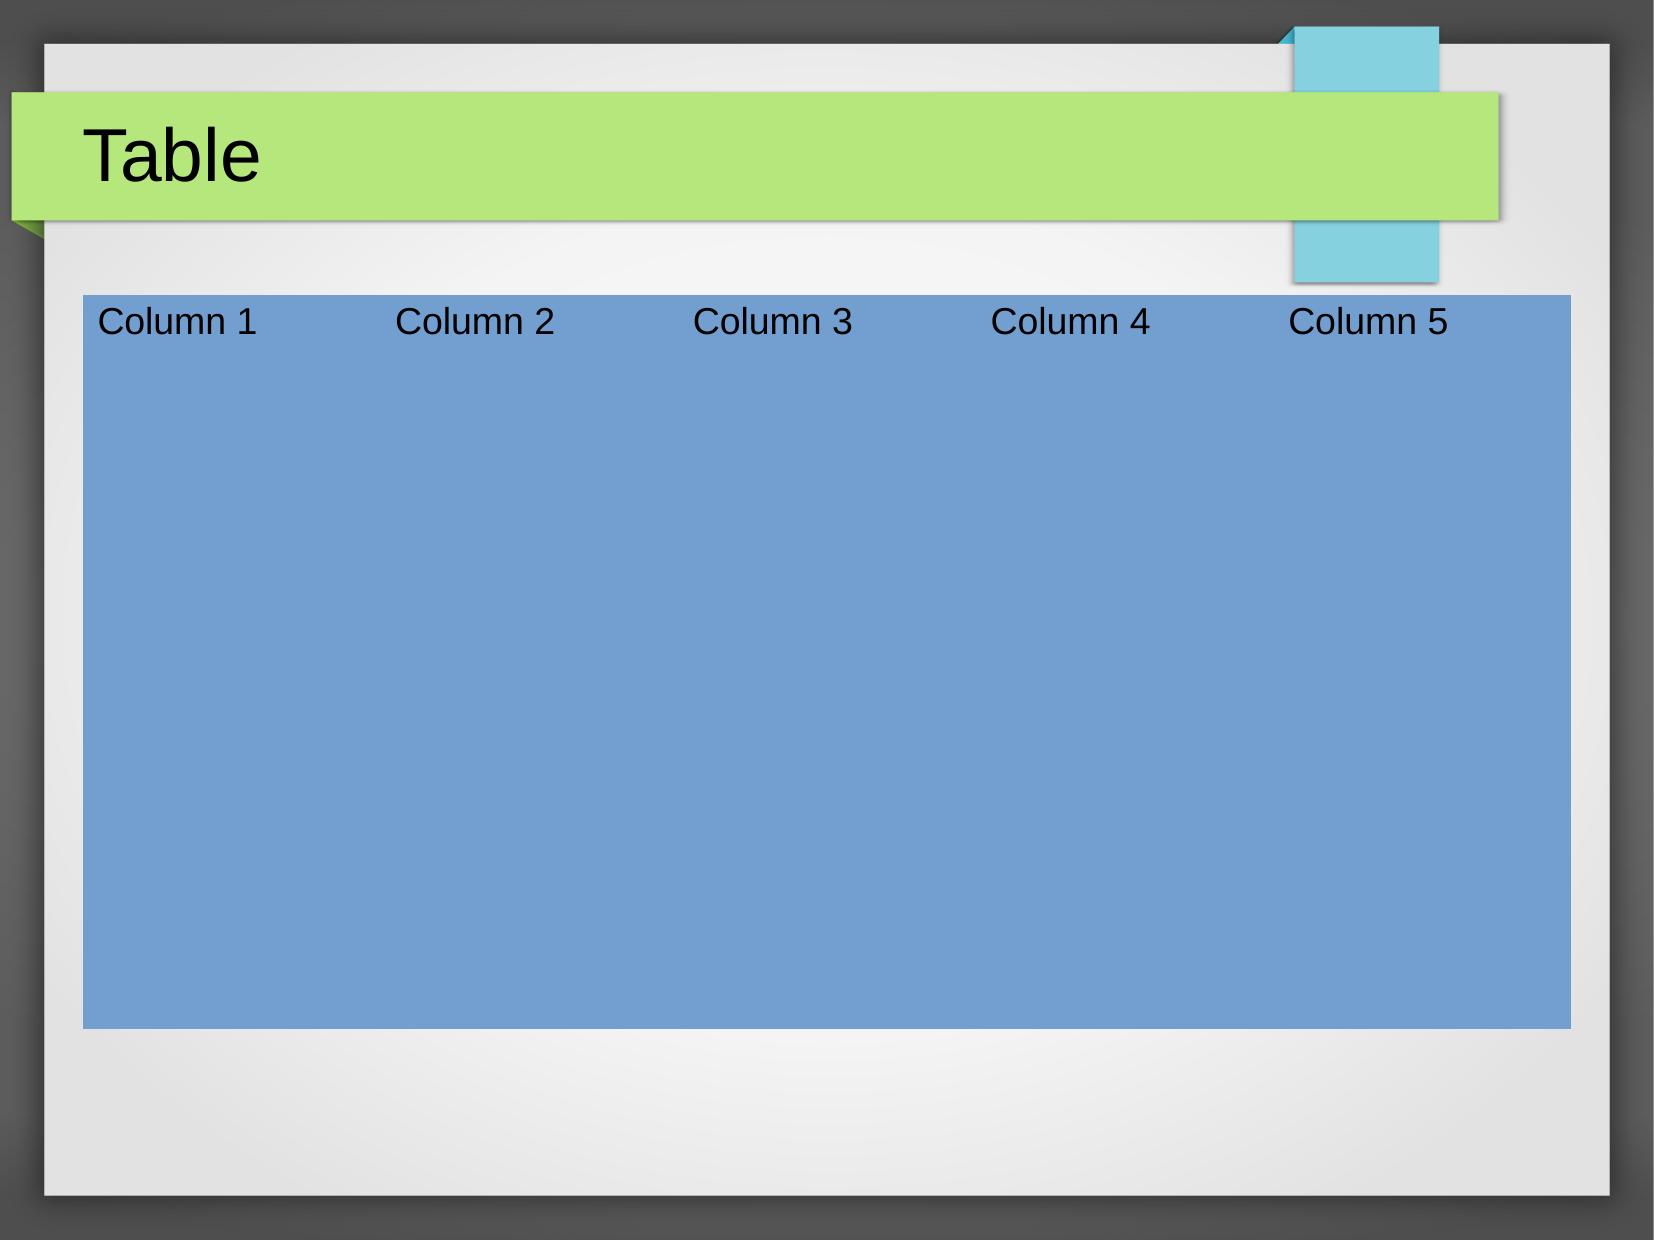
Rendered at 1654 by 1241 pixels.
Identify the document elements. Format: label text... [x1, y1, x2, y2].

table_cell [83, 745, 380, 816]
text_box Table [82, 94, 1264, 213]
table_cell [976, 533, 1273, 604]
table_cell [678, 533, 976, 604]
table_cell [83, 604, 380, 675]
table_cell [380, 745, 678, 816]
table_cell [976, 604, 1273, 675]
table_cell [1273, 675, 1571, 745]
table_cell [380, 462, 678, 533]
table_cell [83, 462, 380, 533]
table_cell [1273, 745, 1571, 816]
table_cell [83, 958, 380, 1029]
table_cell [678, 391, 976, 462]
picture [0, 0, 1654, 1240]
table_cell [380, 533, 678, 604]
table_cell [1273, 958, 1571, 1029]
table_cell [1273, 391, 1571, 462]
table_cell [678, 675, 976, 745]
table_cell [83, 391, 380, 462]
table_cell [976, 816, 1273, 887]
table_cell [380, 604, 678, 675]
table_cell [976, 958, 1273, 1029]
table_cell [380, 675, 678, 745]
table_cell [1273, 604, 1571, 675]
table_cell [678, 958, 976, 1029]
table_cell [380, 391, 678, 462]
table_cell [678, 604, 976, 675]
table_cell [1273, 462, 1571, 533]
table_cell [976, 391, 1273, 462]
table_cell [976, 675, 1273, 745]
table_cell [976, 887, 1273, 958]
table_cell [1273, 816, 1571, 887]
table_cell [380, 887, 678, 958]
table_cell [678, 816, 976, 887]
table_cell [678, 887, 976, 958]
table_header Column 5 [1273, 295, 1571, 391]
table_cell [83, 533, 380, 604]
table_cell [976, 462, 1273, 533]
table_cell [83, 887, 380, 958]
table_header Column 1 [83, 295, 380, 391]
table_cell [1273, 887, 1571, 958]
table_cell [976, 745, 1273, 816]
table_cell [380, 816, 678, 887]
table_cell [678, 745, 976, 816]
table_header Column 4 [976, 295, 1273, 391]
table_cell [1273, 533, 1571, 604]
table_cell [83, 816, 380, 887]
table_header Column 3 [678, 295, 976, 391]
table_cell [678, 462, 976, 533]
table_cell [83, 675, 380, 745]
table_header Column 2 [380, 295, 678, 391]
table_cell [380, 958, 678, 1029]
